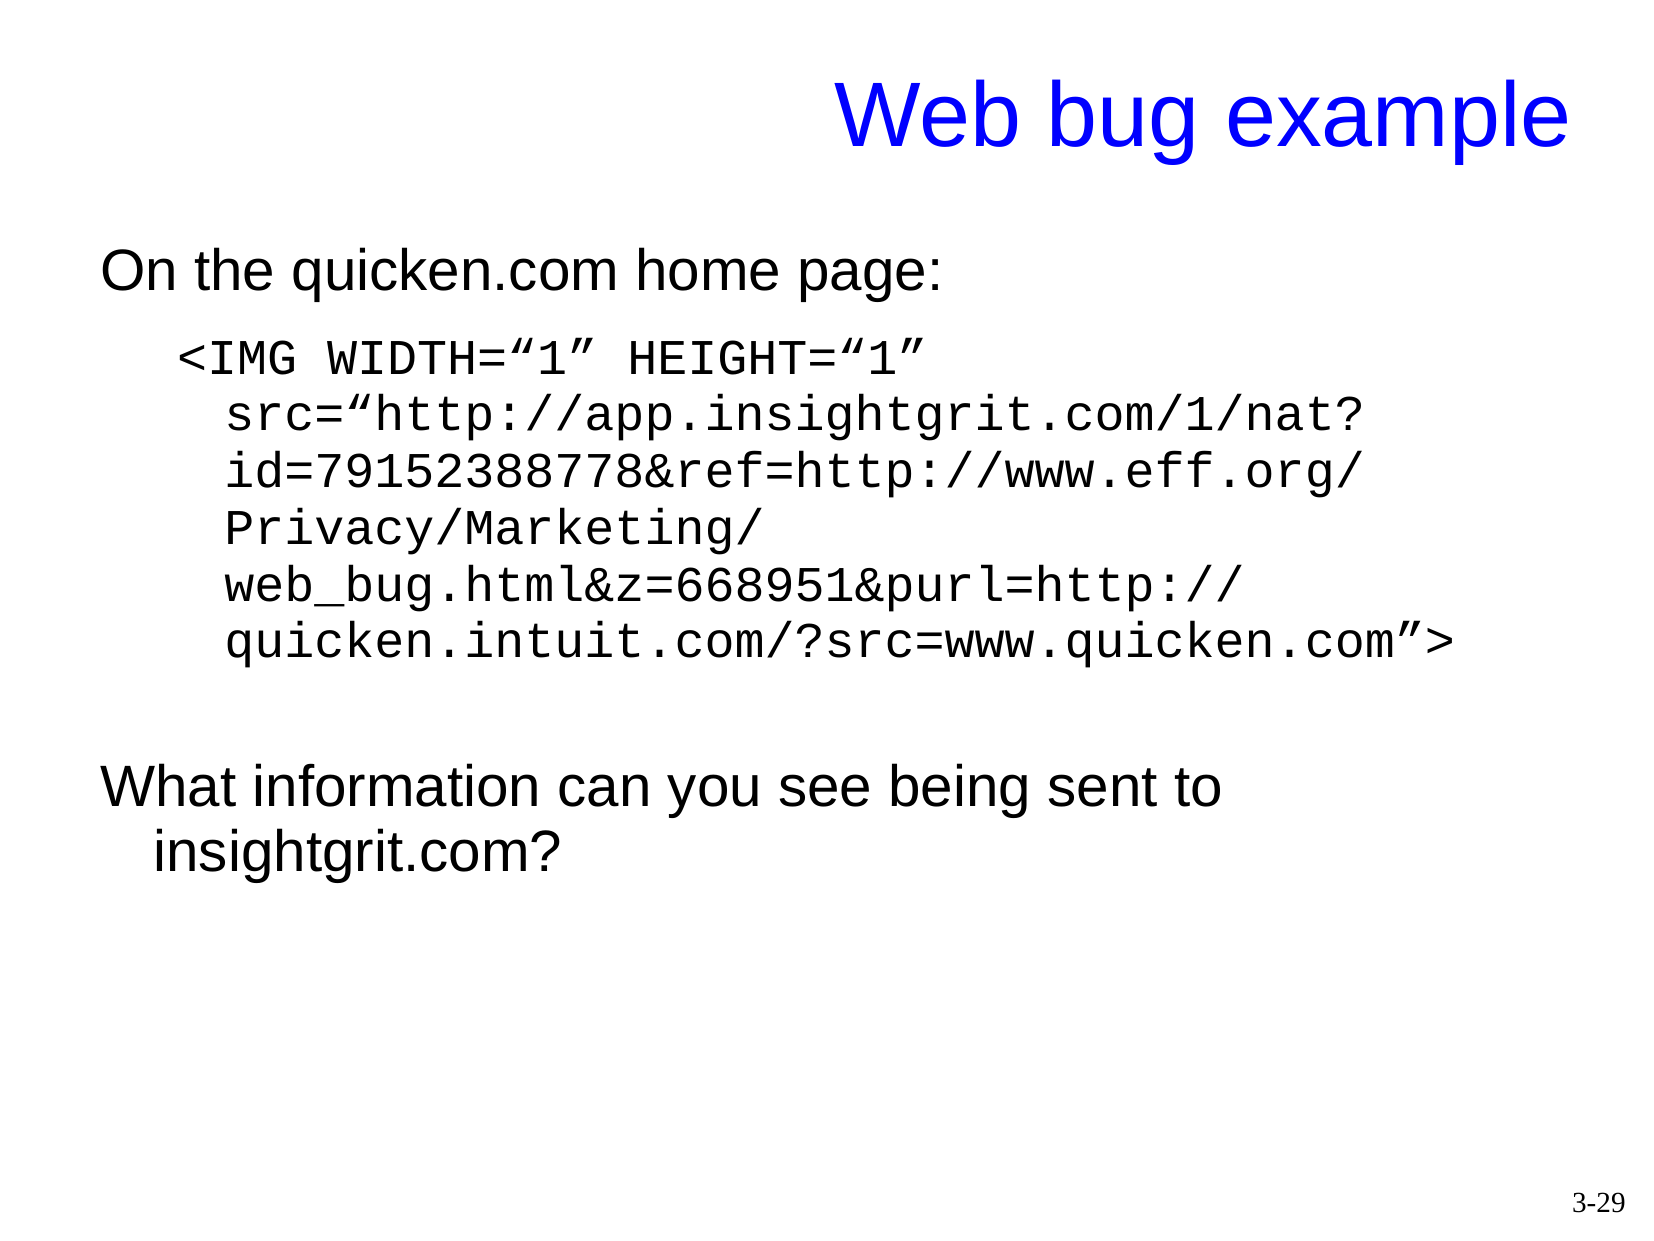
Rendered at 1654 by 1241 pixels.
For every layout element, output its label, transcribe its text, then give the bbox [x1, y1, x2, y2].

list On the quicken.com home page: <IMG WIDTH=“1” HEIGHT=“1” src=“http://app.insightgrit.com/1/nat?id=79152388778&ref=http://www.eff.org/Privacy/Marketing/web_bug.html&z=668951&purl=http://quicken.intuit.com/?src=www.quicken.com”> What information can you see being sent to insightgrit.com? [82, 237, 1571, 1156]
title Web bug example [84, 18, 1573, 211]
